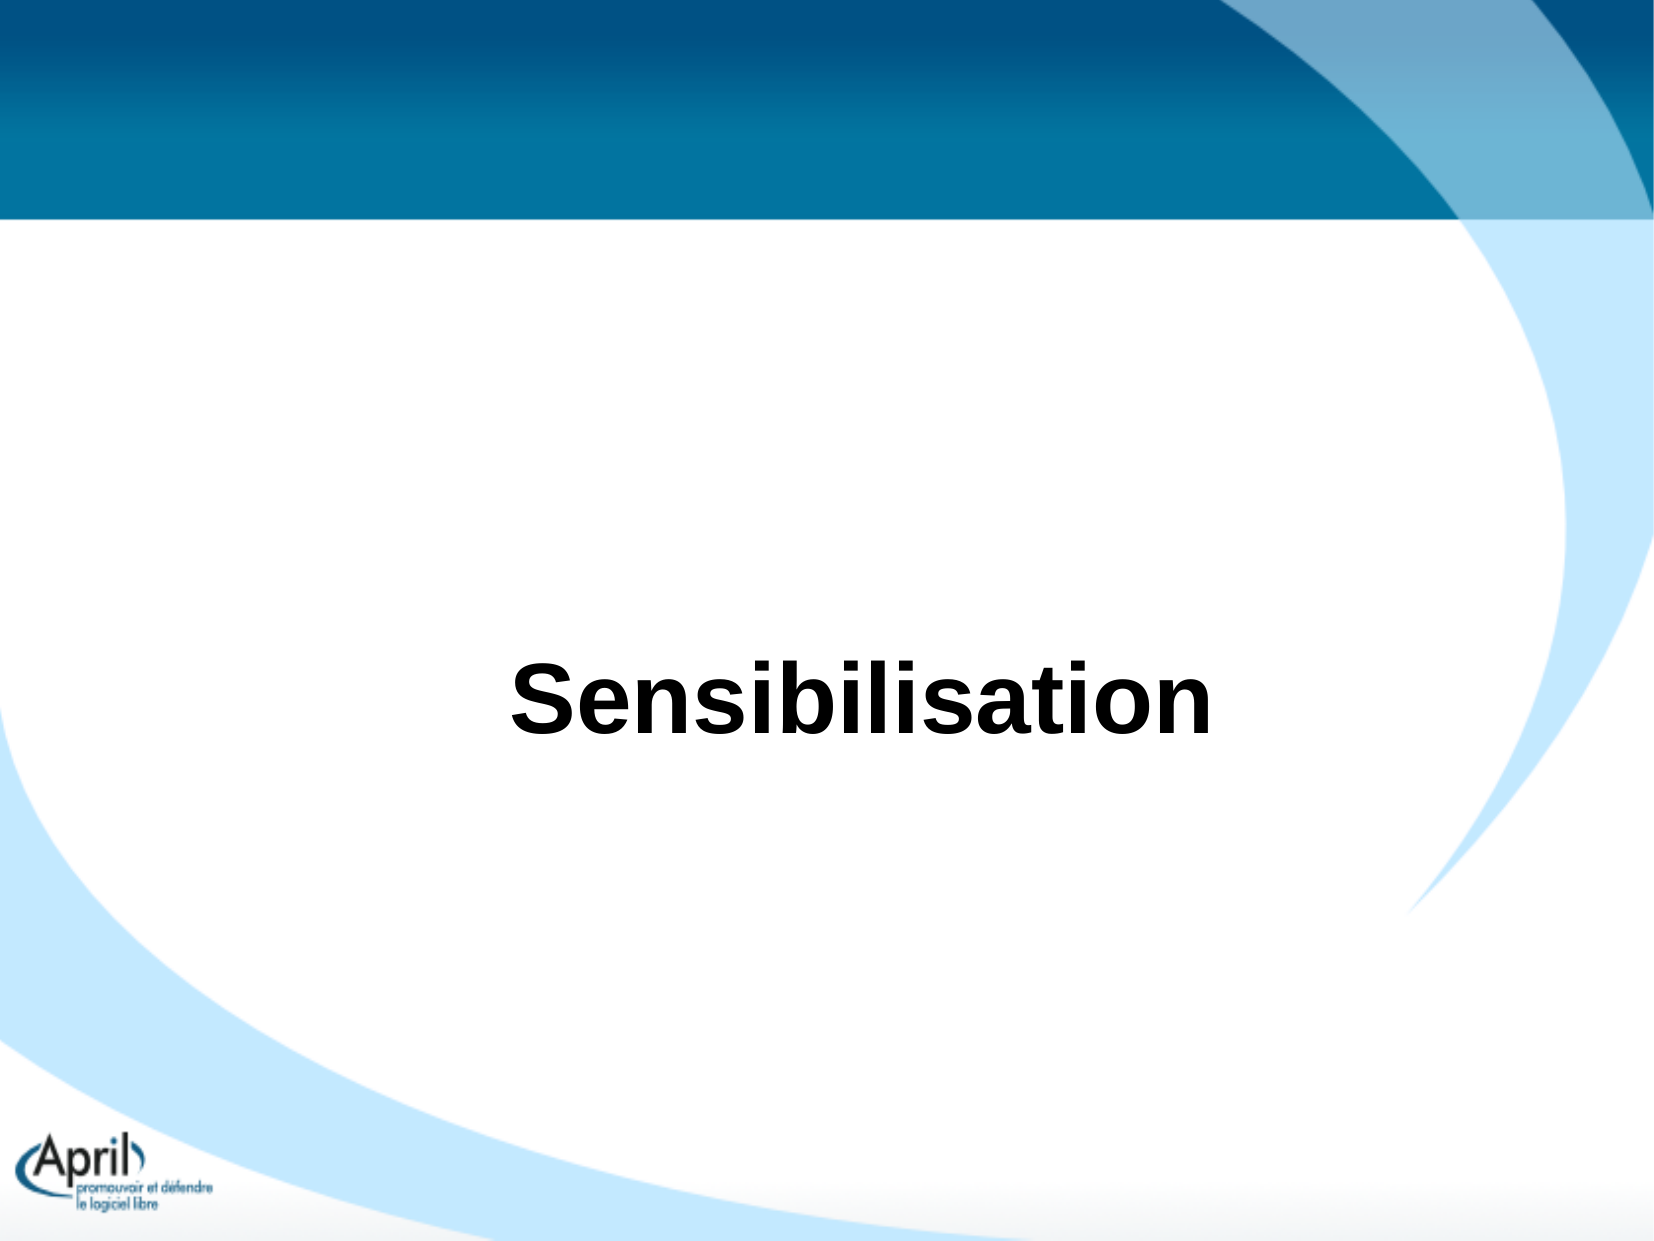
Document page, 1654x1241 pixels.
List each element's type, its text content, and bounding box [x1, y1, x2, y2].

list Sensibilisation [82, 290, 1571, 1109]
picture [0, 0, 1654, 1241]
